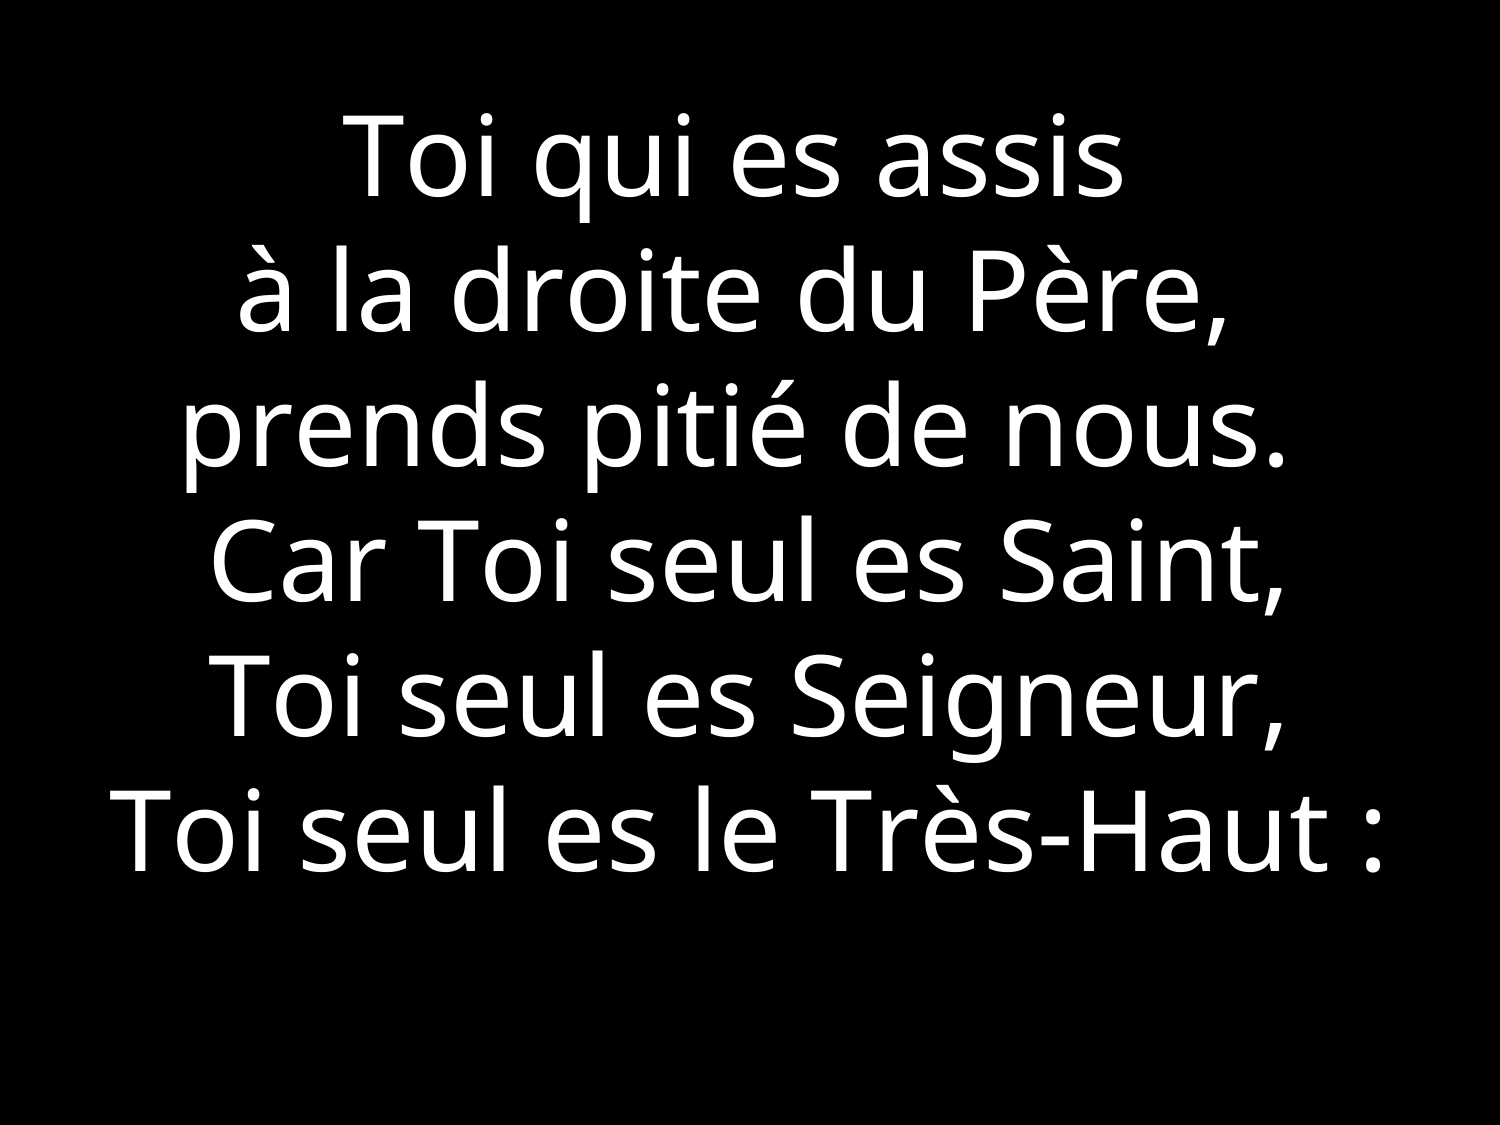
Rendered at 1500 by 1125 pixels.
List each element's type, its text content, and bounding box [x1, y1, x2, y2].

title Toi qui es assis à la droite du Père, prends pitié de nous. Car Toi seul es Saint, Toi seul es Seigneur, Toi seul es le Très-Haut : [23, 294, 1477, 819]
